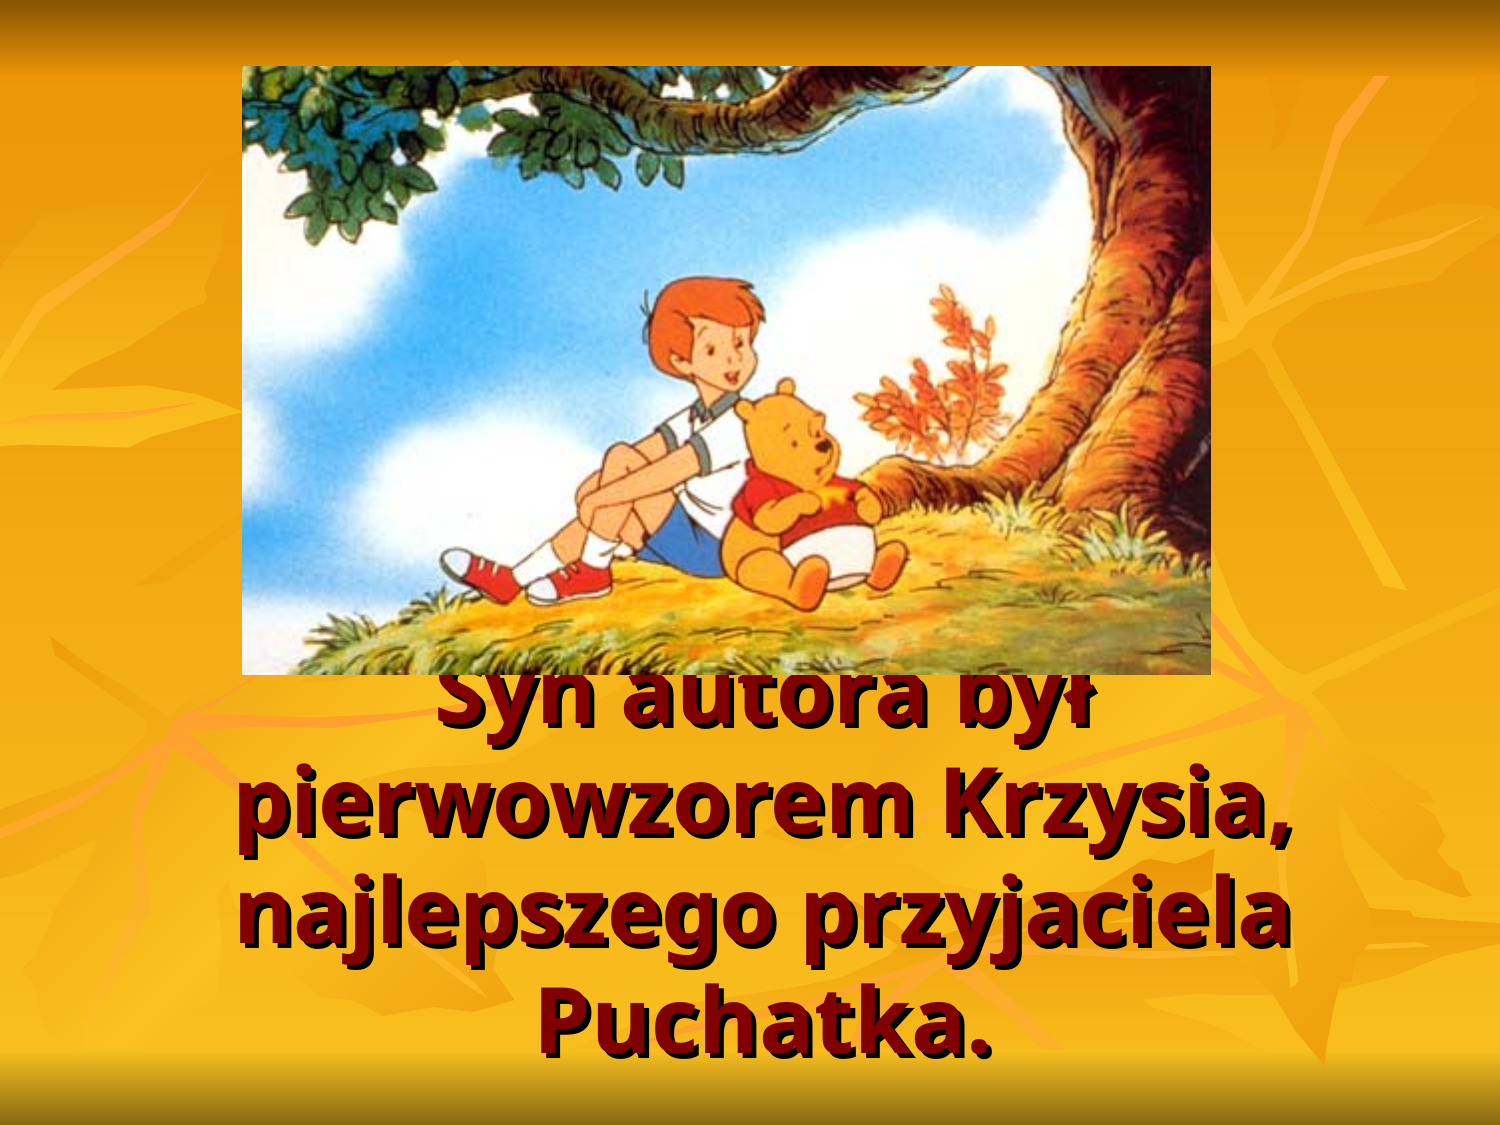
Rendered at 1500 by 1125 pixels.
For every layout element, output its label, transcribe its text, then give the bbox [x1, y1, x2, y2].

picture [242, 66, 1211, 675]
title Syn autora był pierwowzorem Krzysia, najlepszego przyjaciela Puchatka. [88, 656, 1439, 1047]
